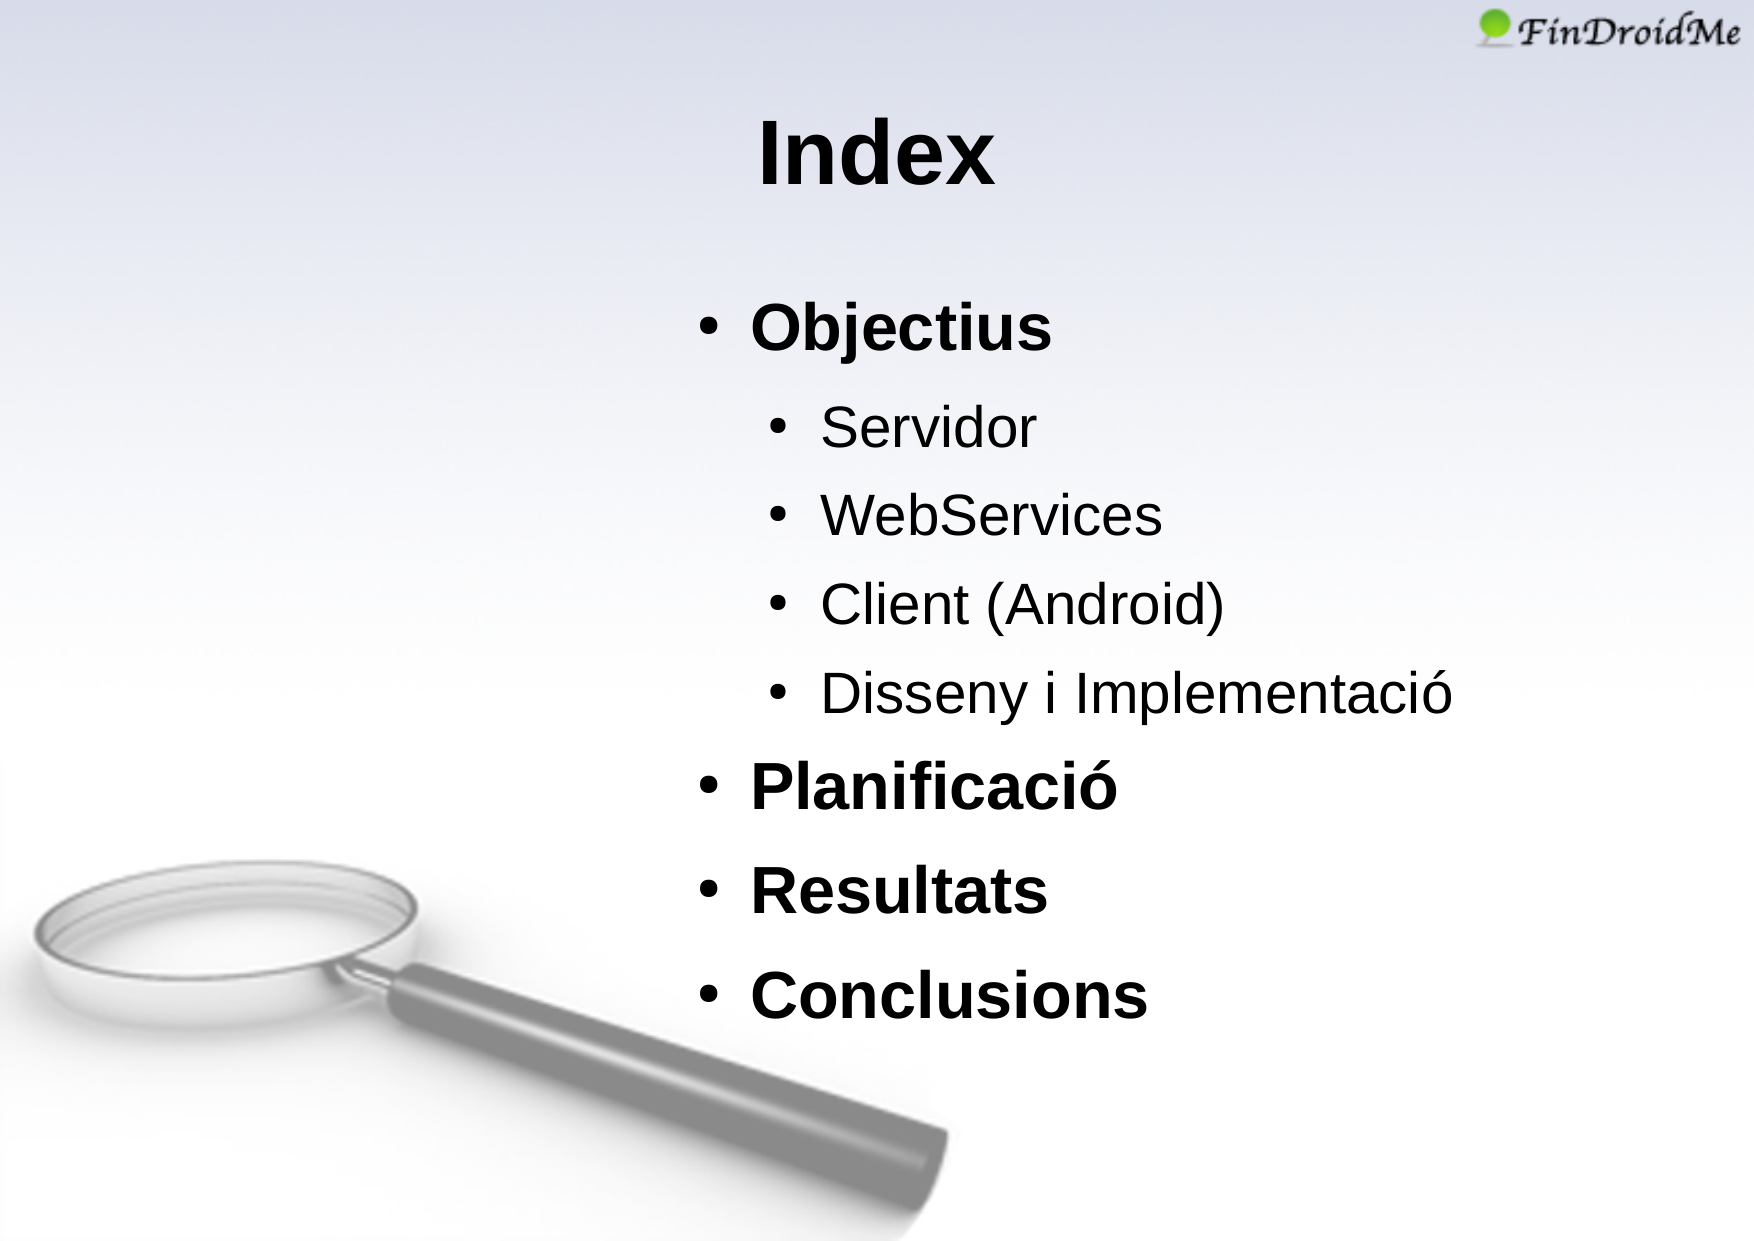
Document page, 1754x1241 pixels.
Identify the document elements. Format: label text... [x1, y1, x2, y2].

title Index [87, 49, 1667, 257]
picture [0, 0, 1754, 1241]
list Objectius Servidor WebServices Client (Android) Disseny i Implementació Planificació Resultats Conclusions [679, 290, 1667, 1109]
